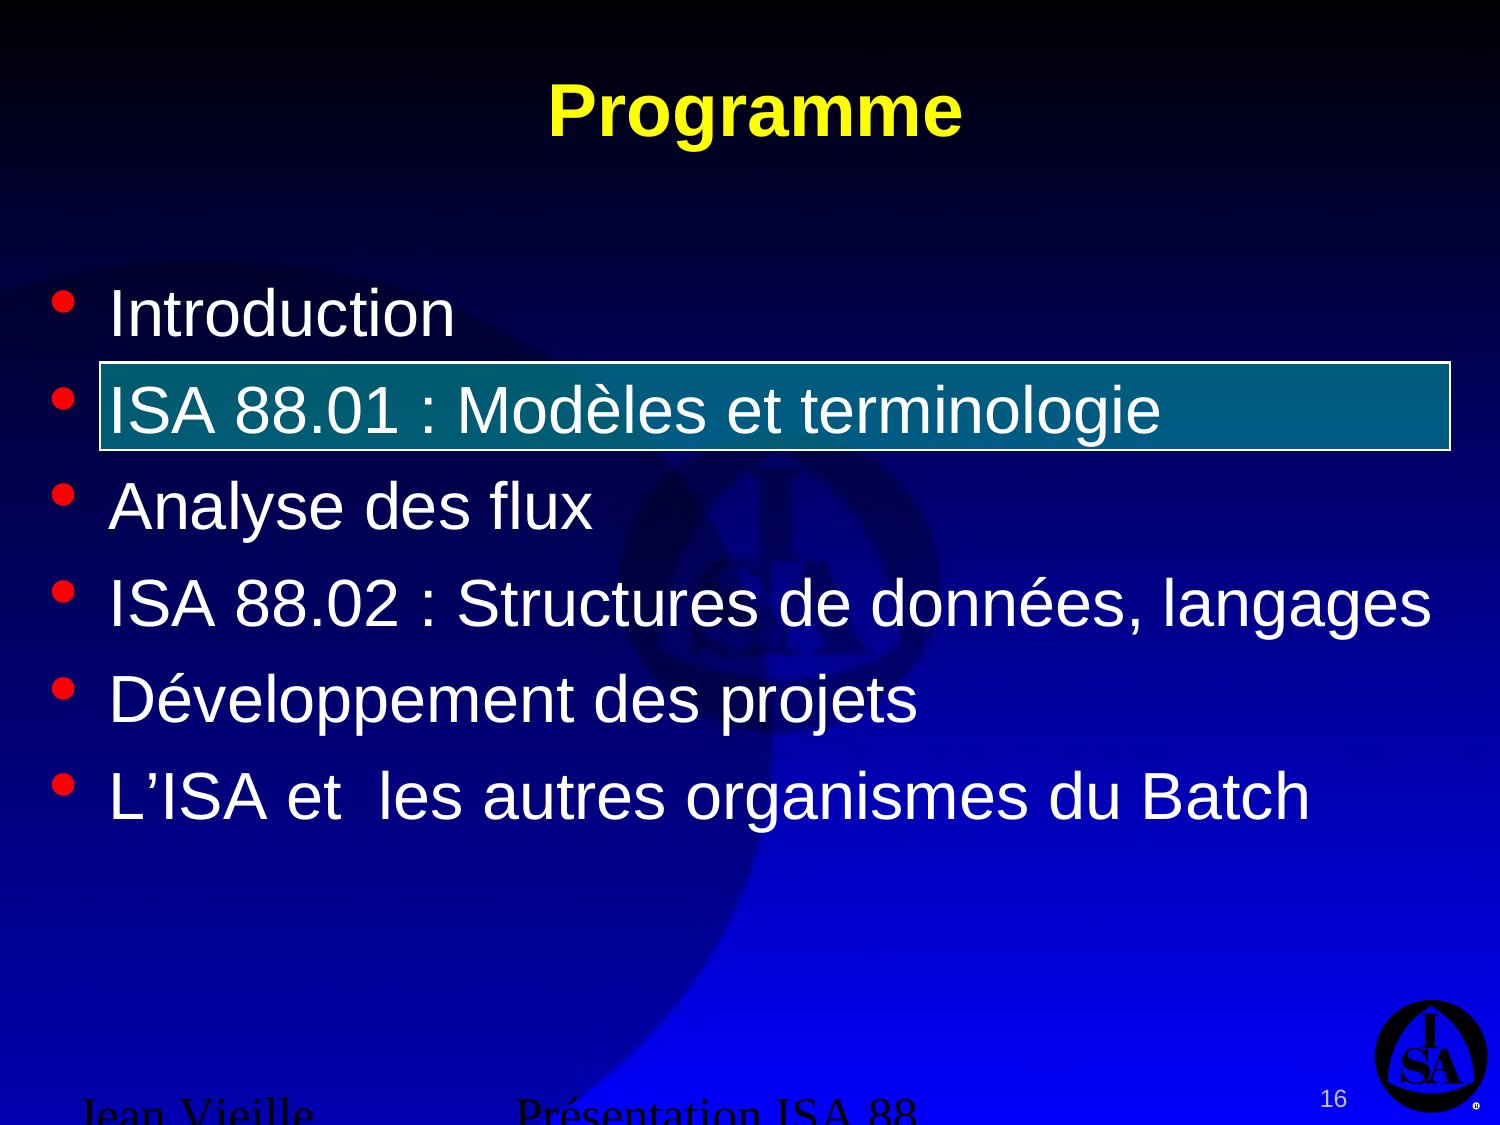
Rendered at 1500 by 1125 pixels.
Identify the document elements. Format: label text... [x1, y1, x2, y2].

picture [234, 1110, 244, 1118]
picture [148, 1111, 157, 1125]
title Programme [75, 12, 1438, 201]
picture [0, 0, 1500, 1125]
list Introduction ISA 88.01 : Modèles et terminologie Analyse des flux ISA 88.02 : Structures de données, langages Développement des projets L’ISA et les autres organismes du Batch [37, 262, 1488, 1076]
picture [124, 1120, 133, 1125]
picture [874, 1101, 885, 1114]
picture [607, 1110, 617, 1118]
picture [102, 1110, 112, 1118]
picture [745, 1111, 754, 1125]
picture [524, 1101, 535, 1117]
picture [899, 1101, 910, 1114]
picture [898, 1116, 911, 1125]
picture [718, 1110, 731, 1125]
picture [668, 1120, 677, 1125]
picture [298, 1110, 308, 1118]
picture [830, 1103, 841, 1118]
picture [631, 1111, 640, 1125]
picture [565, 1110, 575, 1118]
picture [828, 1121, 843, 1125]
picture [873, 1116, 886, 1125]
